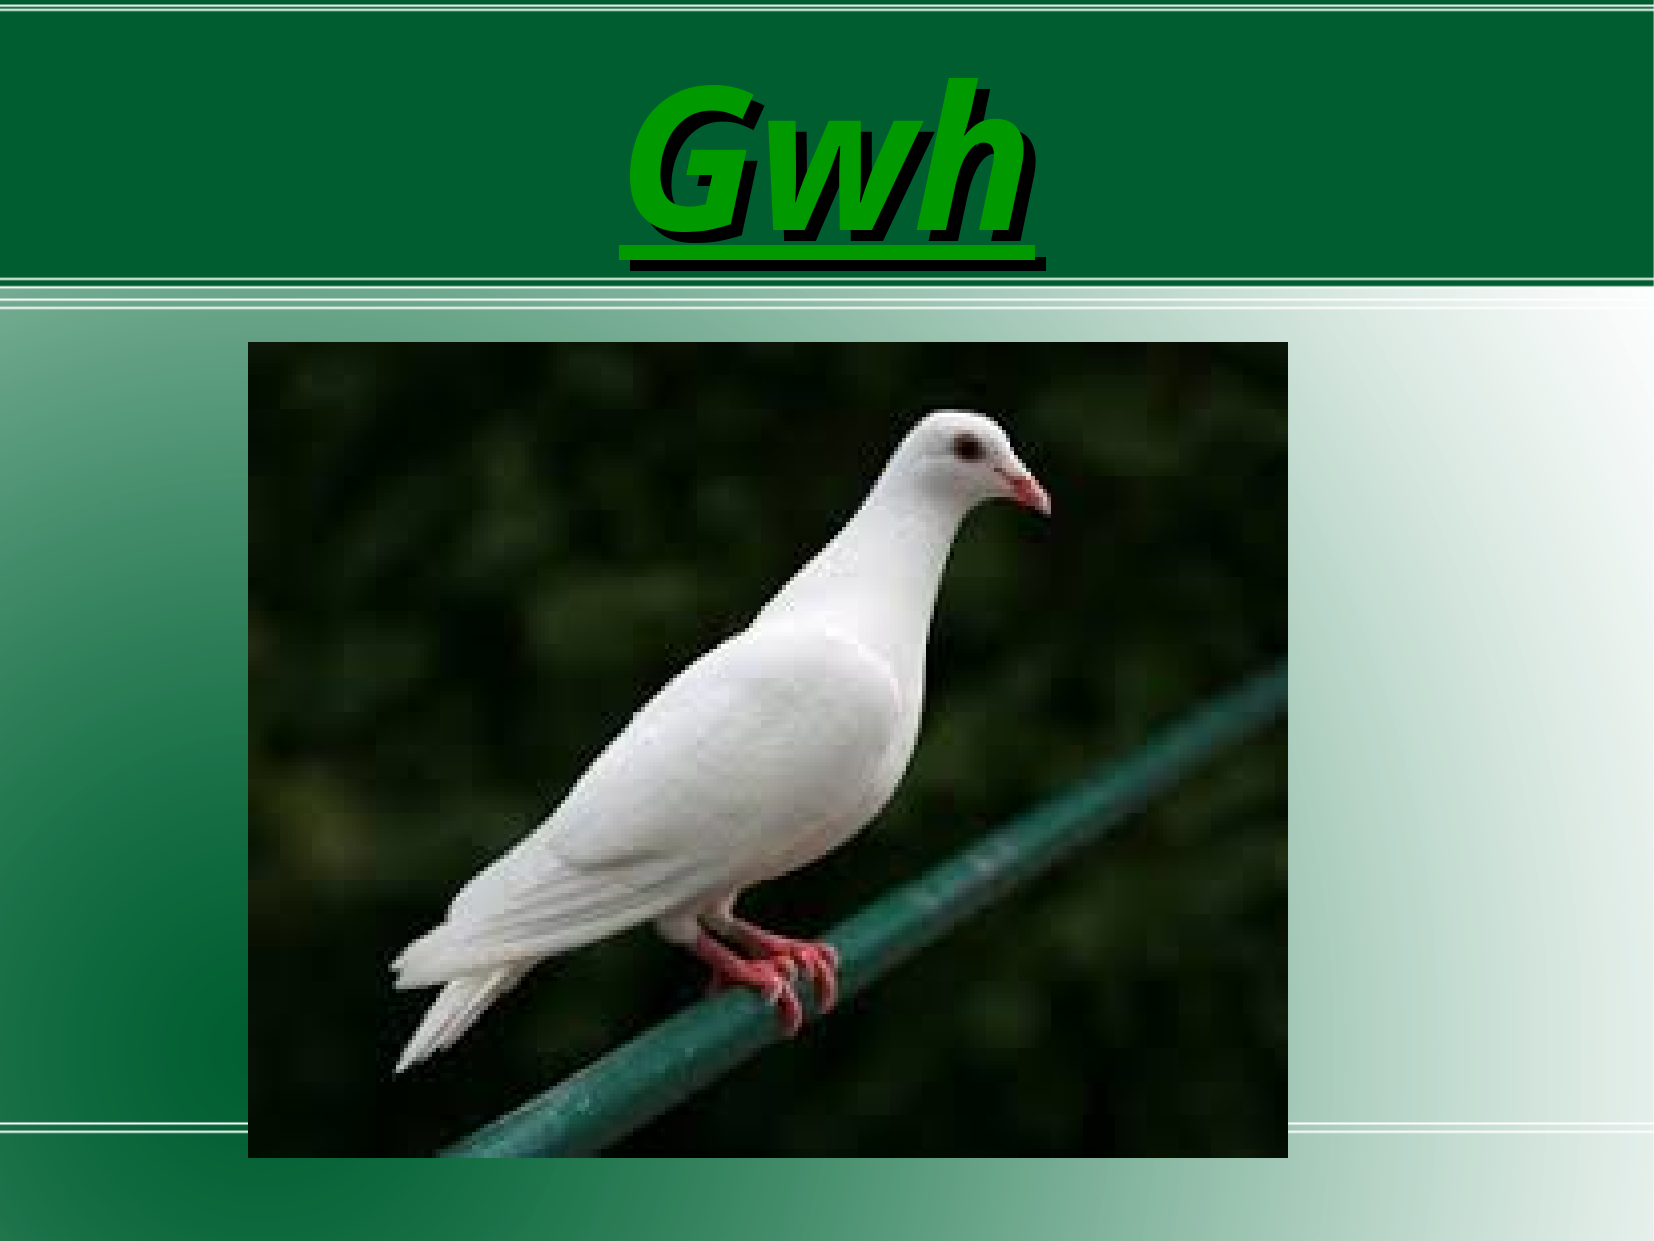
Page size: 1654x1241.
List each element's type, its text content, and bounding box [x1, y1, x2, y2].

picture [0, 0, 1654, 1241]
title Gwh [82, 44, 1571, 262]
